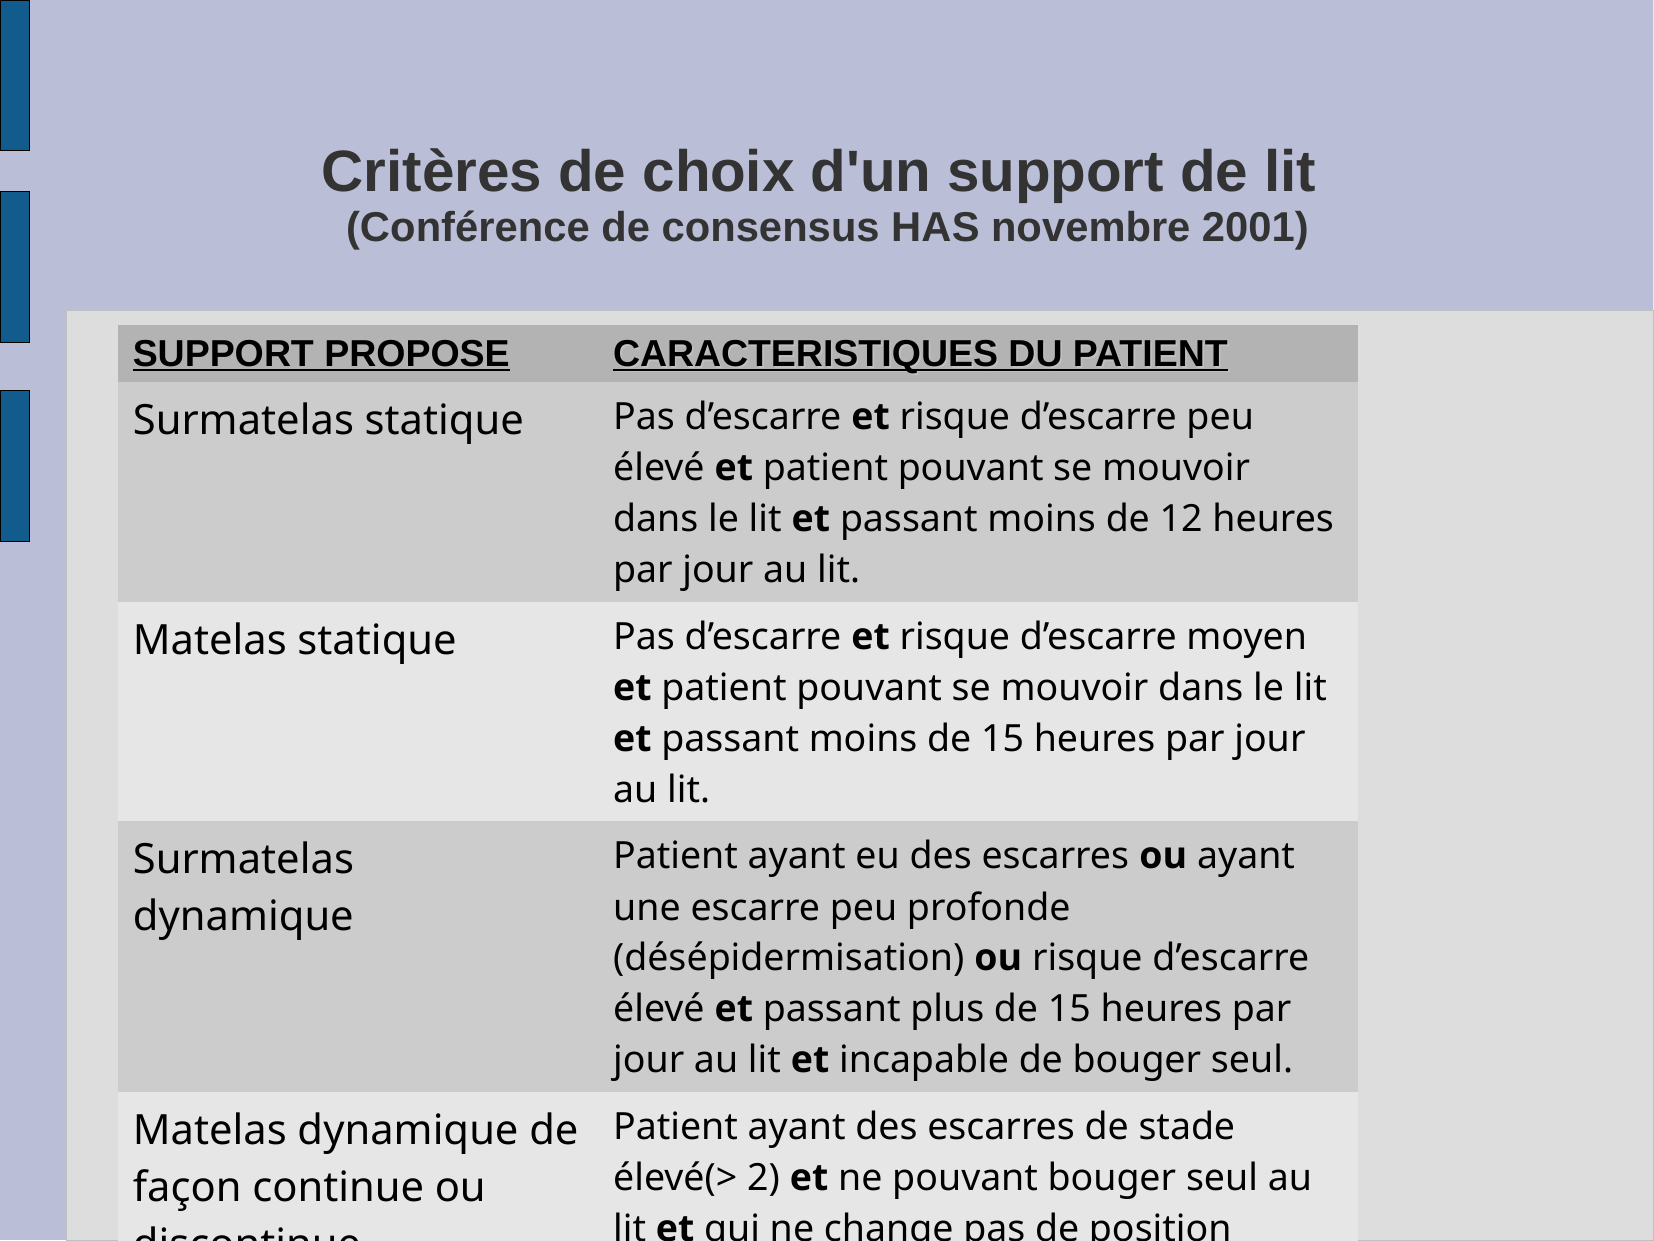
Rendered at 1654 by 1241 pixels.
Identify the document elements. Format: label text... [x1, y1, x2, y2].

table_cell Pas d’escarre et risque d’escarre peu élevé et patient pouvant se mouvoir dans le lit et passant moins de 12 heures par jour au lit. [598, 382, 1358, 602]
table_cell Patient ayant des escarres de stade élevé(> 2) et ne pouvant bouger seul au lit et qui ne change pas de position quand il est au lit où il reste plus de 20 heures par jour avec une aggravation de son état. [598, 1092, 1358, 1241]
table_header CARACTERISTIQUES DU PATIENT [598, 325, 1358, 382]
table_header SUPPORT PROPOSE [118, 325, 598, 382]
table_cell Surmatelas statique [118, 382, 598, 602]
table_cell Matelas dynamique de façon continue ou discontinue [118, 1092, 598, 1241]
table_cell Surmatelas dynamique [118, 821, 598, 1092]
table_cell Matelas statique [118, 602, 598, 821]
table_cell Patient ayant eu des escarres ou ayant une escarre peu profonde (désépidermisation) ou risque d’escarre élevé et passant plus de 15 heures par jour au lit et incapable de bouger seul. [598, 821, 1358, 1092]
table_cell Pas d’escarre et risque d’escarre moyen et patient pouvant se mouvoir dans le lit et passant moins de 15 heures par jour au lit. [598, 602, 1358, 821]
title Critères de choix d'un support de lit (Conférence de consensus HAS novembre 2001) [121, 91, 1534, 299]
